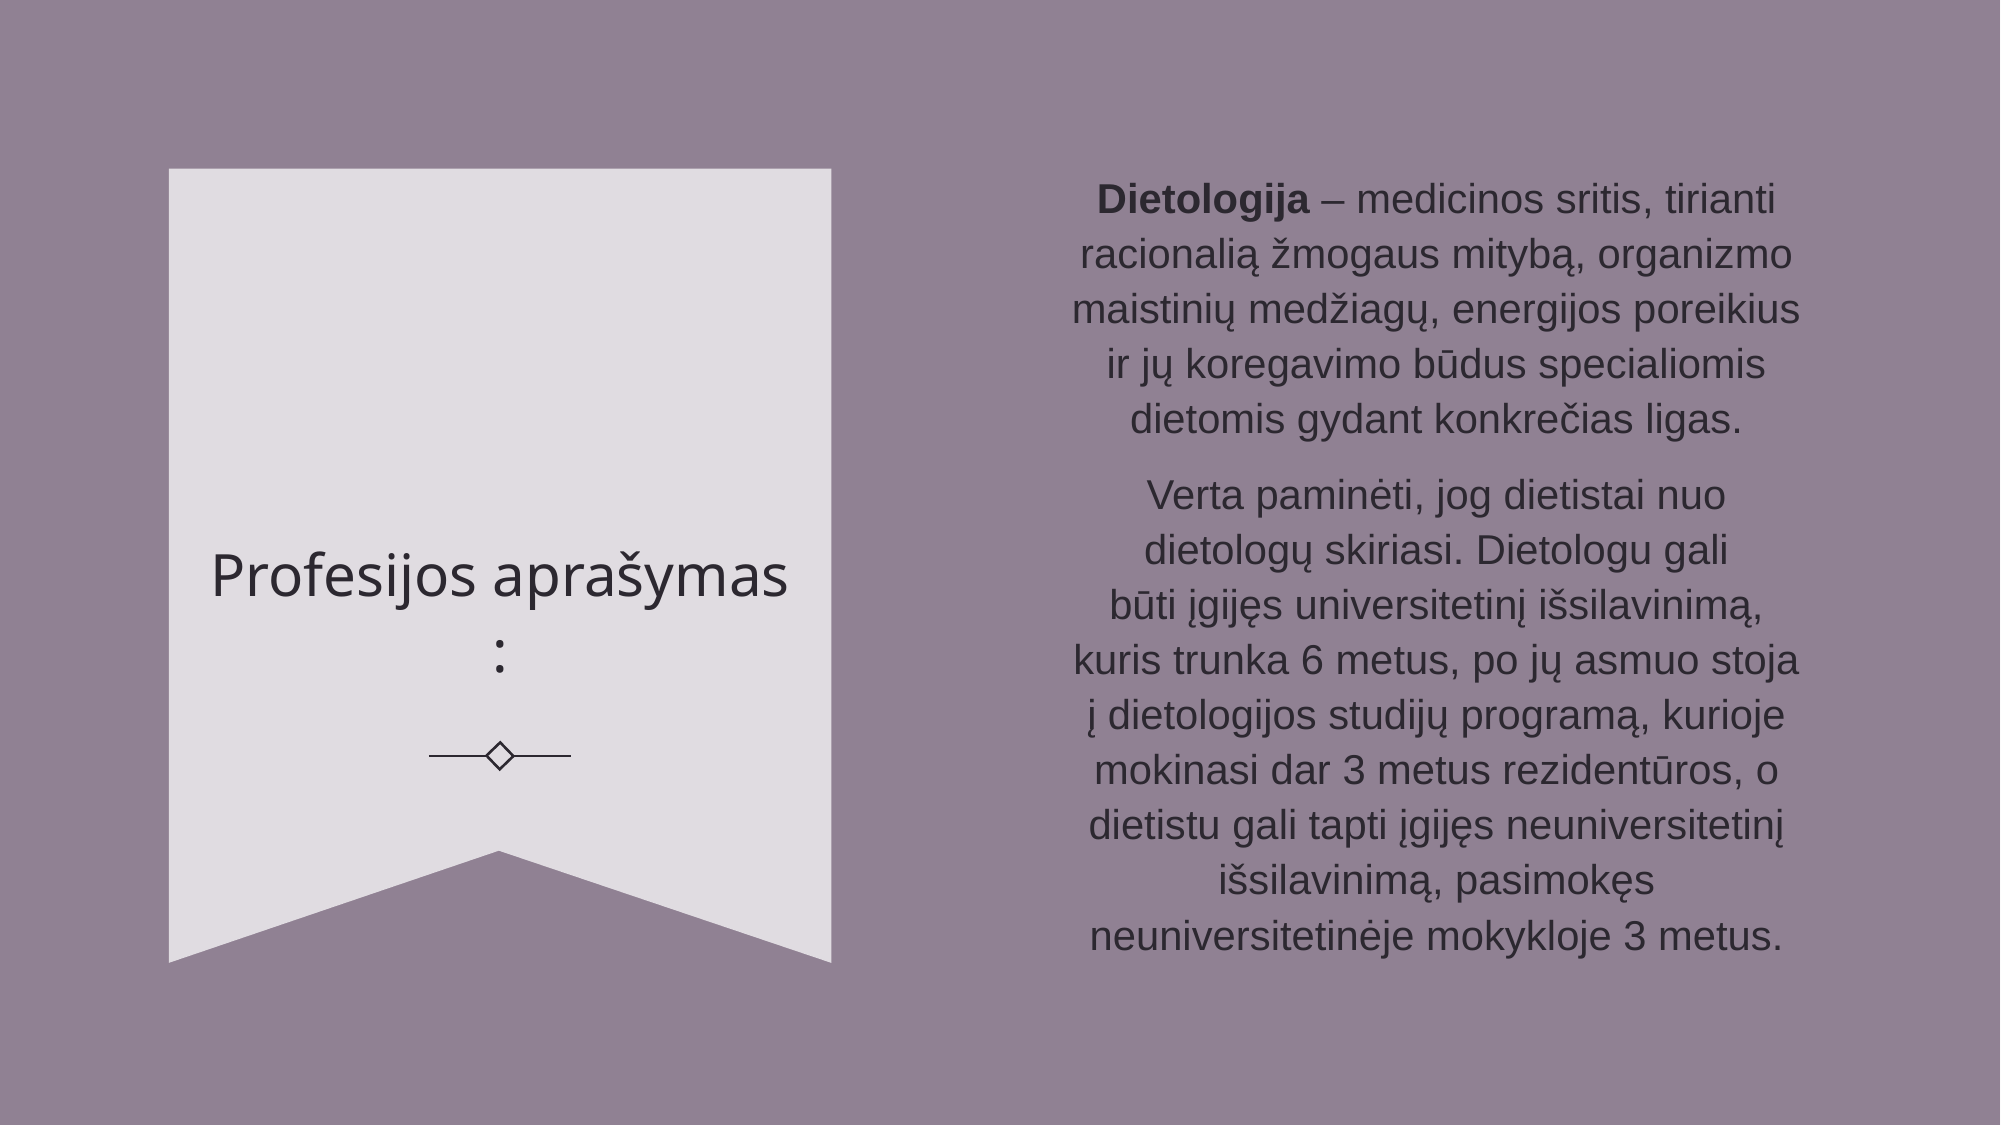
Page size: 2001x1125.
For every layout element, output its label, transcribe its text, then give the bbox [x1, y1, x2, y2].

list Dietologija – medicinos sritis, tirianti racionalią žmogaus mitybą, organizmo maistinių medžiagų, energijos poreikius ir jų koregavimo būdus specialiomis dietomis gydant konkrečias ligas. Verta paminėti, jog dietistai nuo dietologų skiriasi. Dietologu gali būti įgijęs universitetinį išsilavinimą, kuris trunka 6 metus, po jų asmuo stoja į dietologijos studijų programą, kurioje mokinasi dar 3 metus rezidentūros, o dietistu gali tapti įgijęs neuniversitetinį išsilavinimą, pasimokęs neuniversitetinėje mokykloje 3 metus. [1048, 118, 1826, 1007]
title Profesijos aprašymas: [188, 308, 812, 907]
text_box [0, 0, 2000, 1125]
